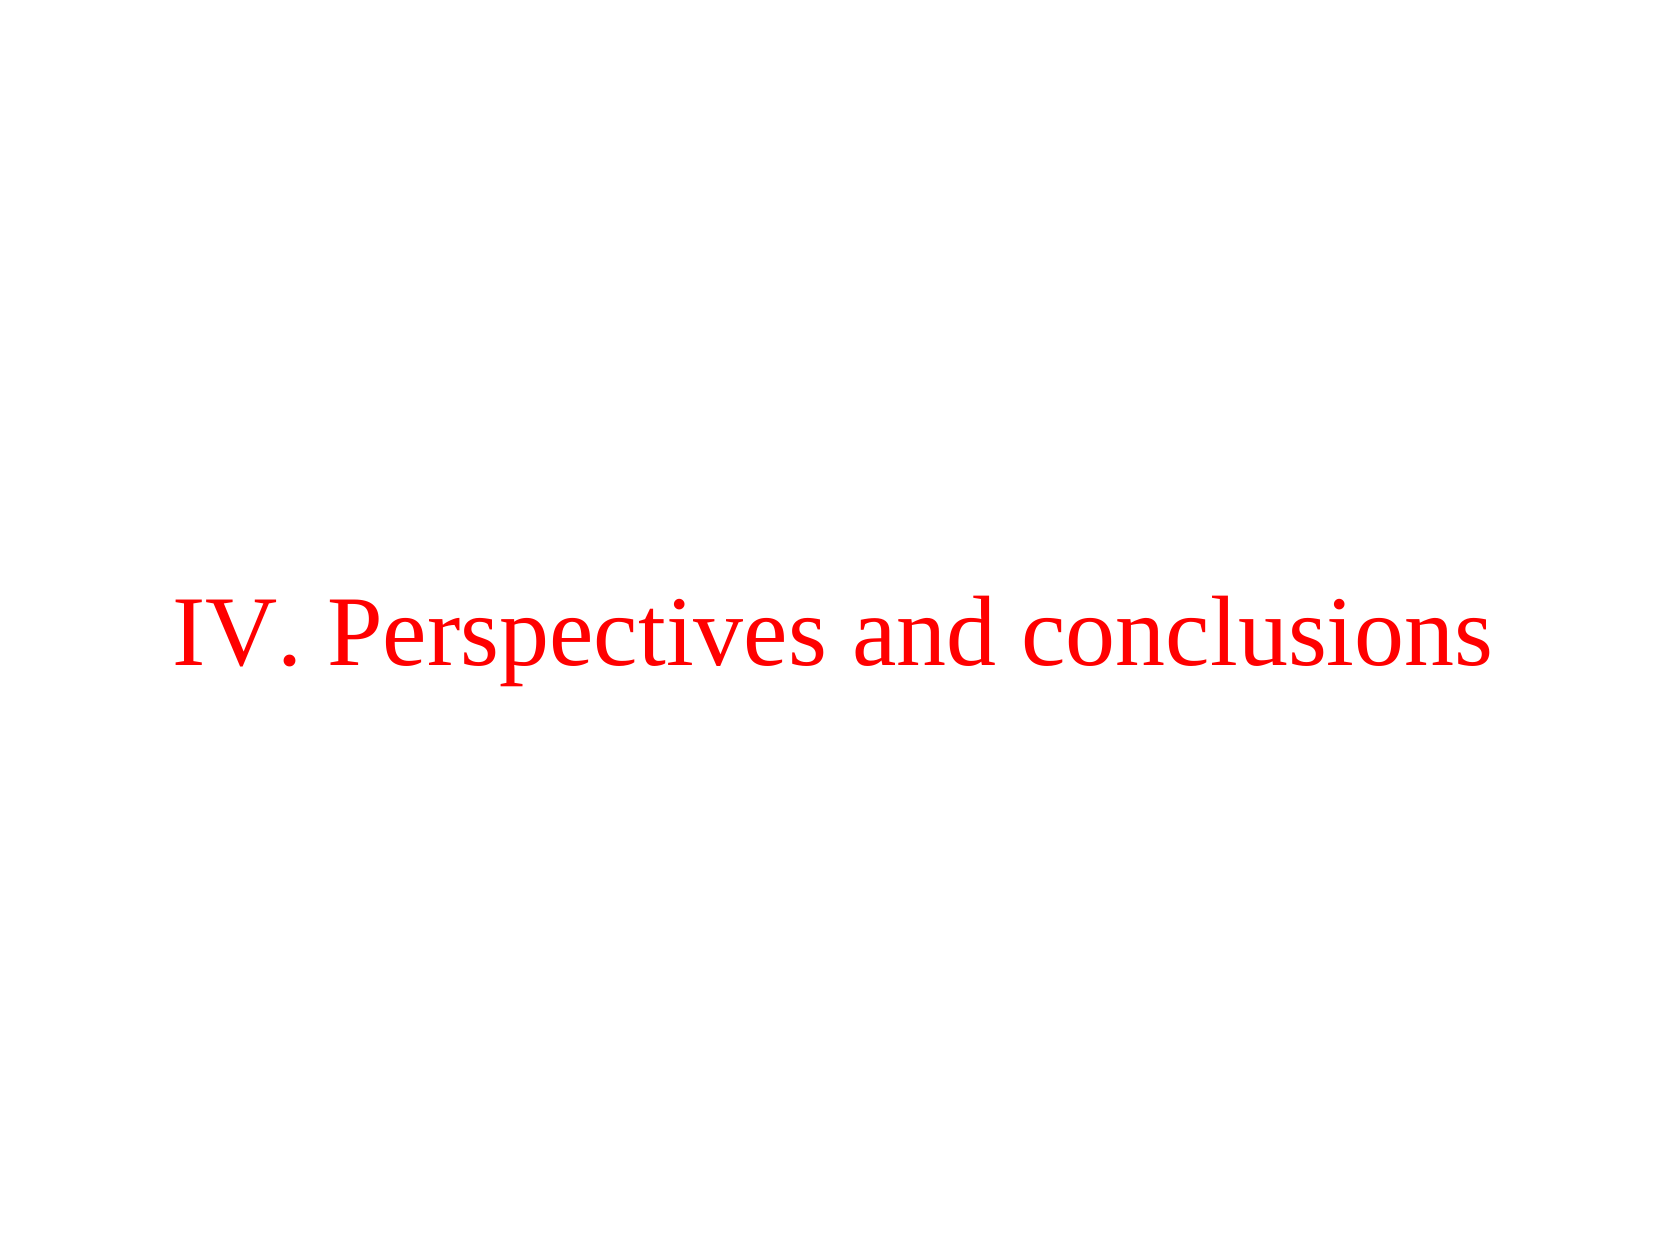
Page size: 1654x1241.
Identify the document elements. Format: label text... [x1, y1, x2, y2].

text_box IV. Perspectives and conclusions [29, 576, 1638, 697]
